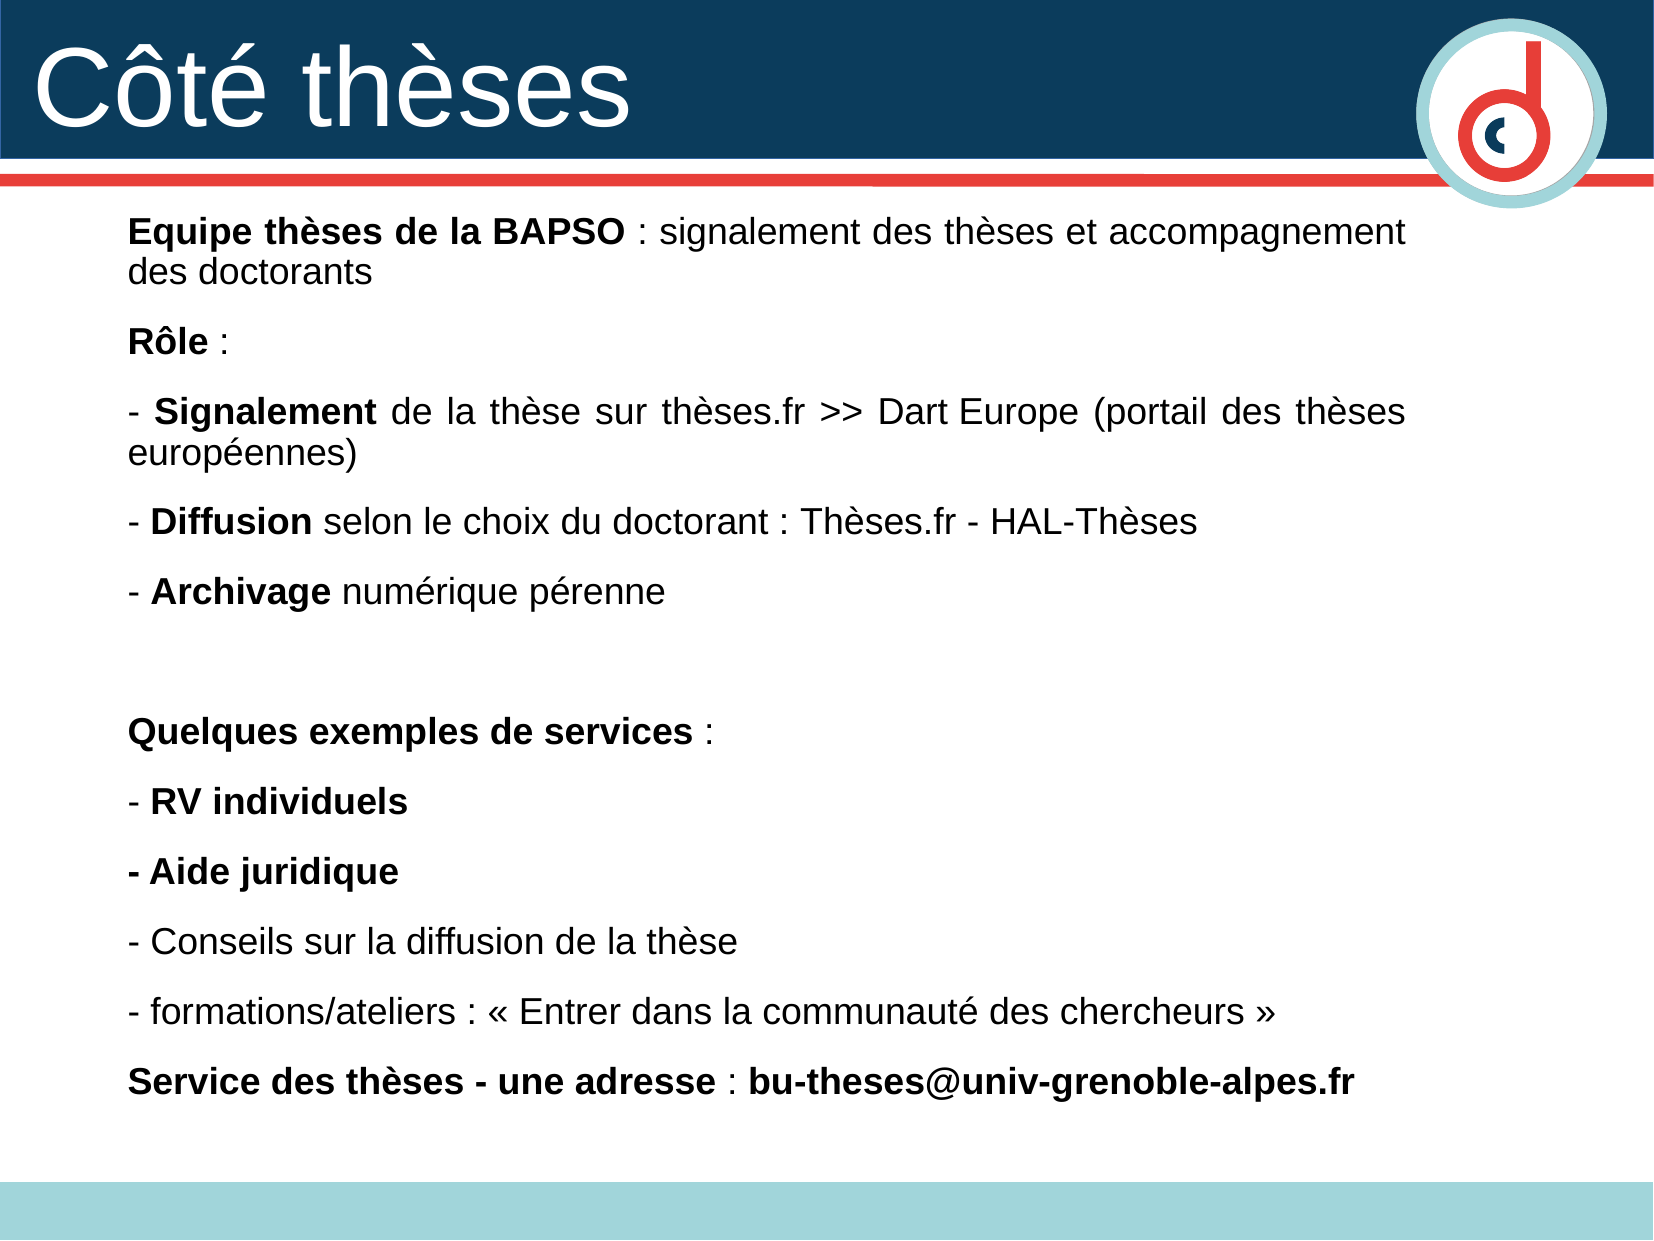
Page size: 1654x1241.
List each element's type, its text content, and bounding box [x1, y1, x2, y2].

list Equipe thèses de la BAPSO : signalement des thèses et accompagnement des doctorants Rôle : - Signalement de la thèse sur thèses.fr >> Dart Europe (portail des thèses européennes) - Diffusion selon le choix du doctorant : Thèses.fr - HAL-Thèses - Archivage numérique pérenne Quelques exemples de services : - RV individuels - Aide juridique - Conseils sur la diffusion de la thèse - formations/ateliers : « Entrer dans la communauté des chercheurs » Service des thèses - une adresse : bu-theses@univ-grenoble-alpes.fr [0, 204, 1458, 1179]
title Côté thèses [17, 11, 1412, 159]
